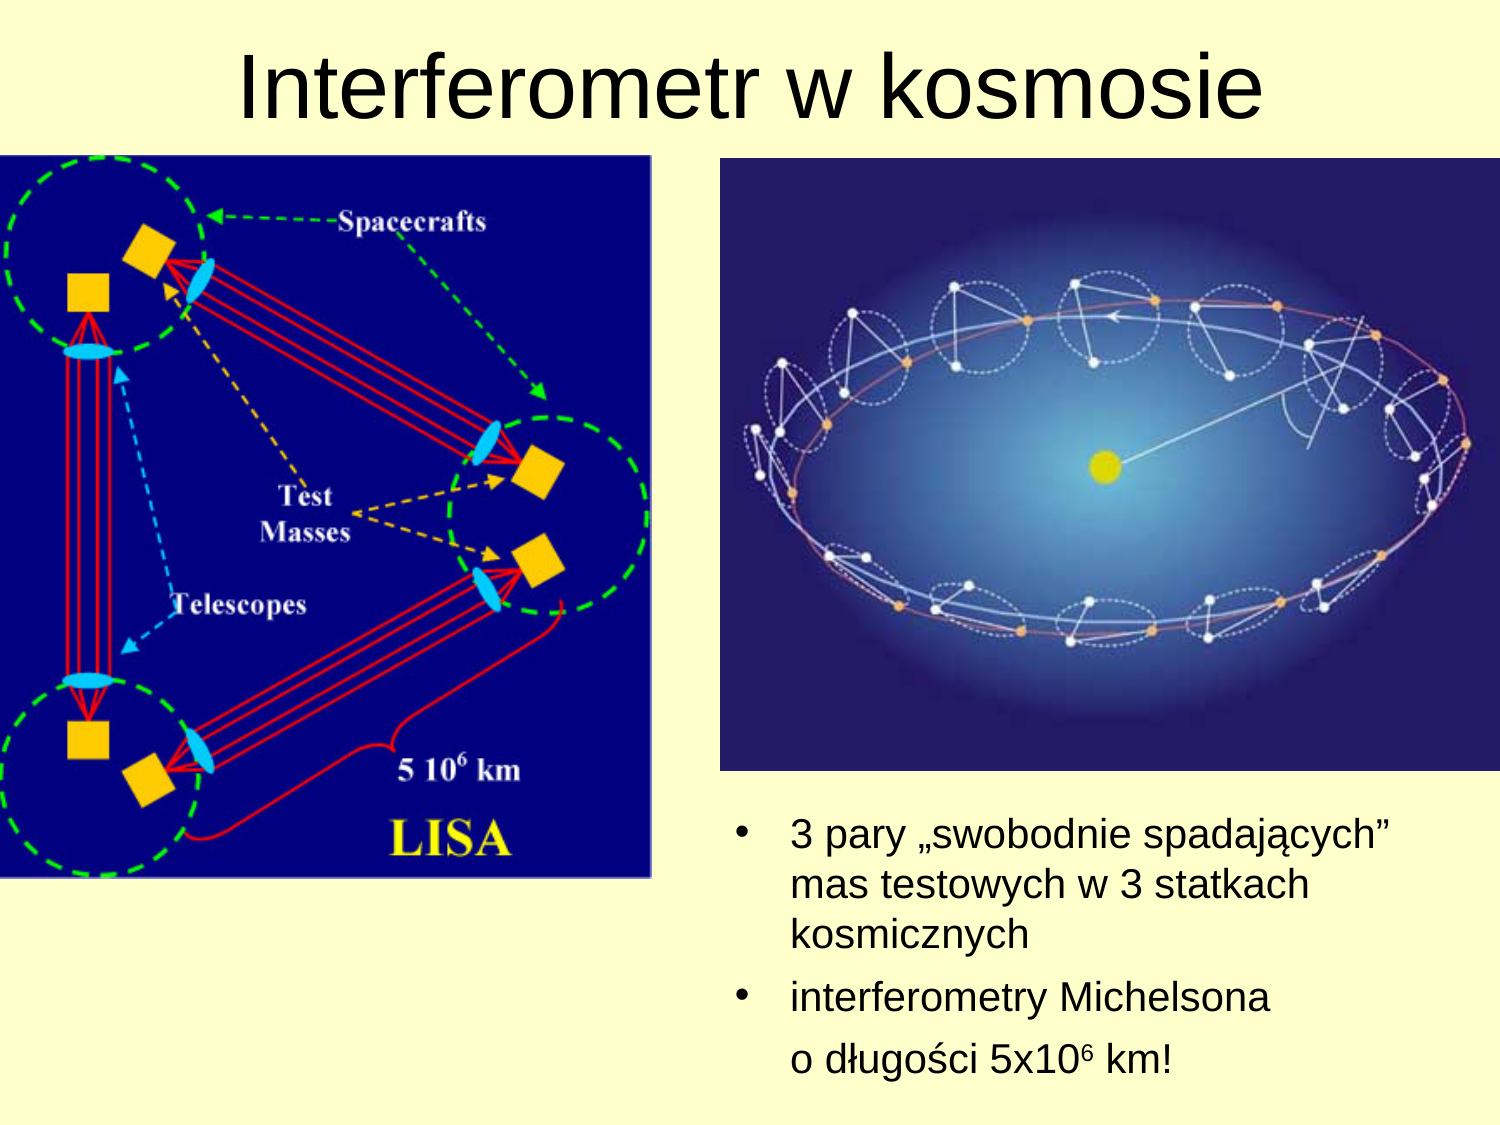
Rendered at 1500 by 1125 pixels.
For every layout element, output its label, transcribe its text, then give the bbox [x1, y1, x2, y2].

picture [720, 158, 1500, 771]
picture [0, 155, 652, 879]
list 3 pary „swobodnie spadających” mas testowych w 3 statkach kosmicznych interferometry Michelsona o długości 5x106 km! [720, 798, 1465, 1125]
title Interferometr w kosmosie [76, 0, 1427, 164]
